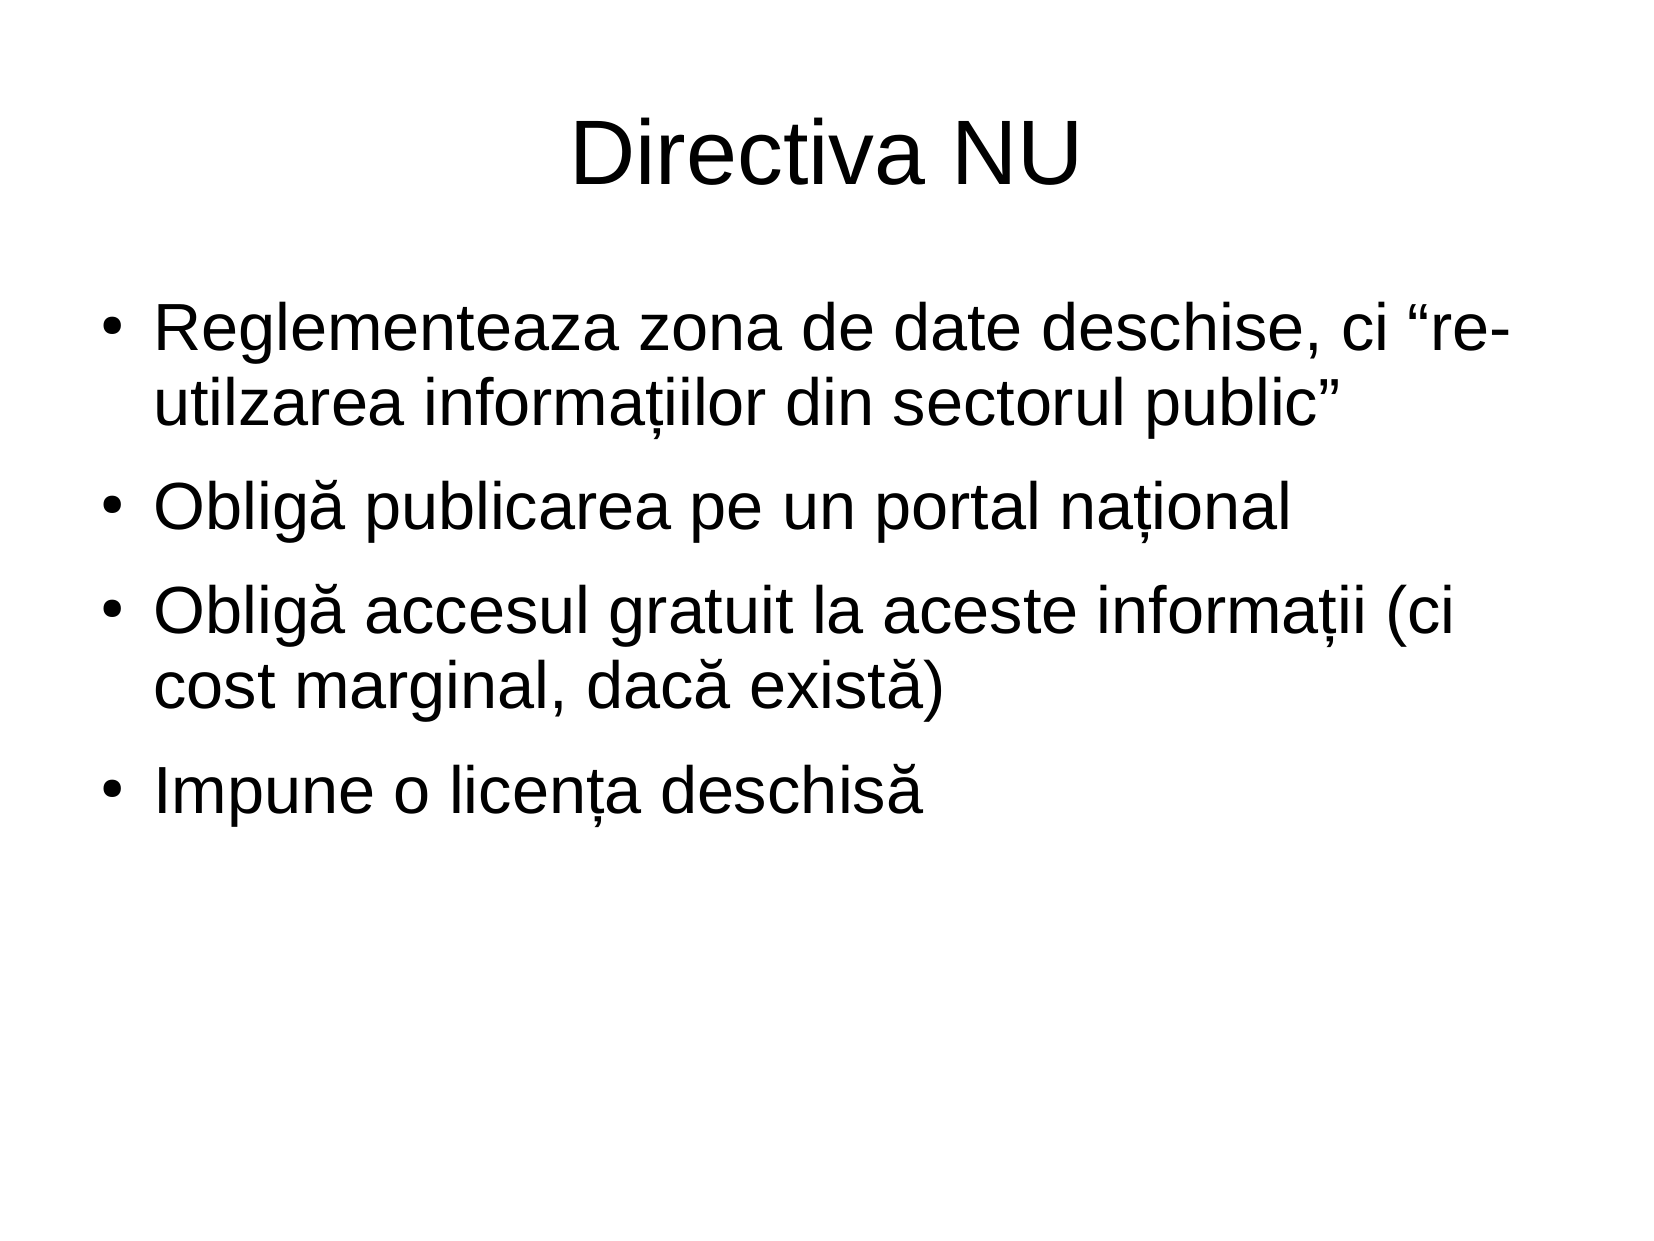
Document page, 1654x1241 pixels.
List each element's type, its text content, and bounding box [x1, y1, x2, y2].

title Directiva NU [82, 49, 1571, 257]
list Reglementeaza zona de date deschise, ci “re-utilzarea informațiilor din sectorul public” Obligă publicarea pe un portal național Obligă accesul gratuit la aceste informații (ci cost marginal, dacă există) Impune o licența deschisă [82, 290, 1538, 1010]
